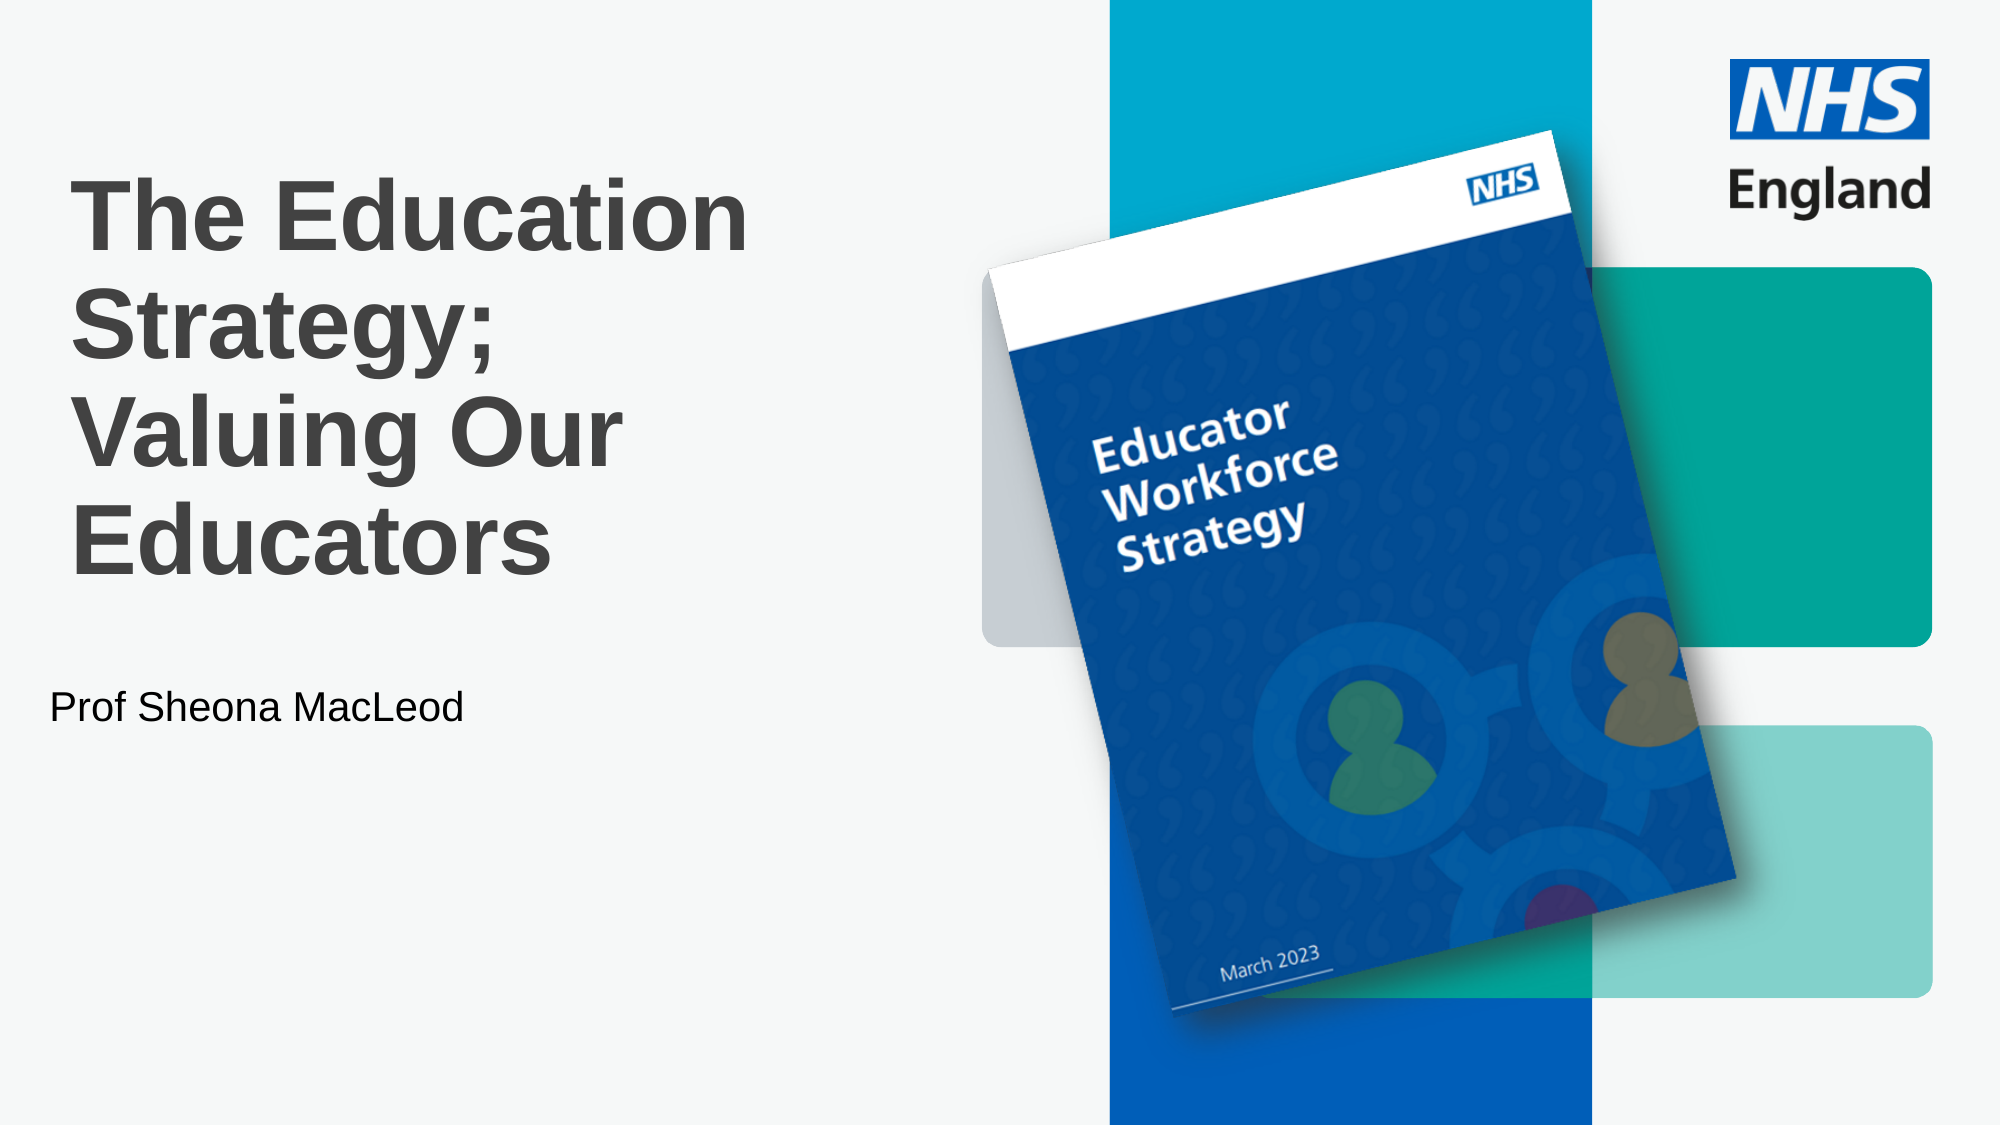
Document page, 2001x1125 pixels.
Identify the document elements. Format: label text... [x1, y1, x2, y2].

subtitle Prof Sheona MacLeod [49, 685, 812, 854]
title The Education Strategy; Valuing Our Educators [31, 232, 949, 644]
picture [952, 93, 1809, 1090]
